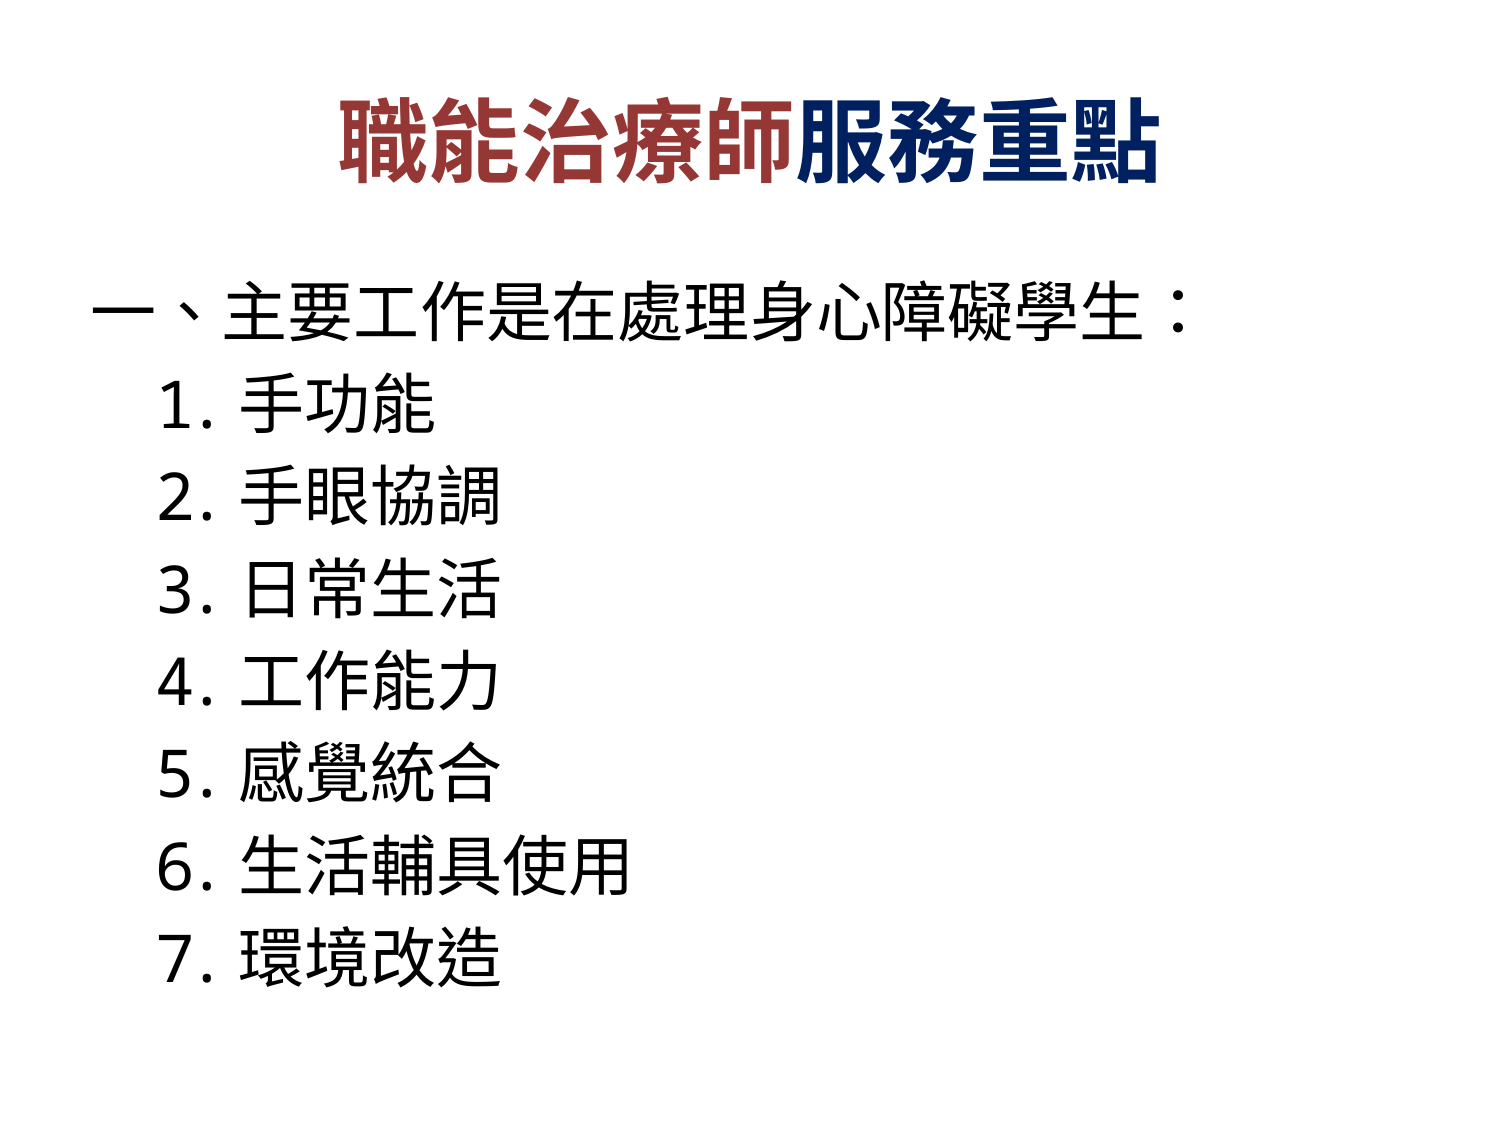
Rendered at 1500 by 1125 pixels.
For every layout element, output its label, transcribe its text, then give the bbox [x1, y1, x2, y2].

list 一、主要工作是在處理身心障礙學生： 手功能 手眼協調 日常生活 工作能力 感覺統合 生活輔具使用 環境改造 [75, 262, 1425, 1005]
title 職能治療師服務重點 [75, 45, 1425, 233]
